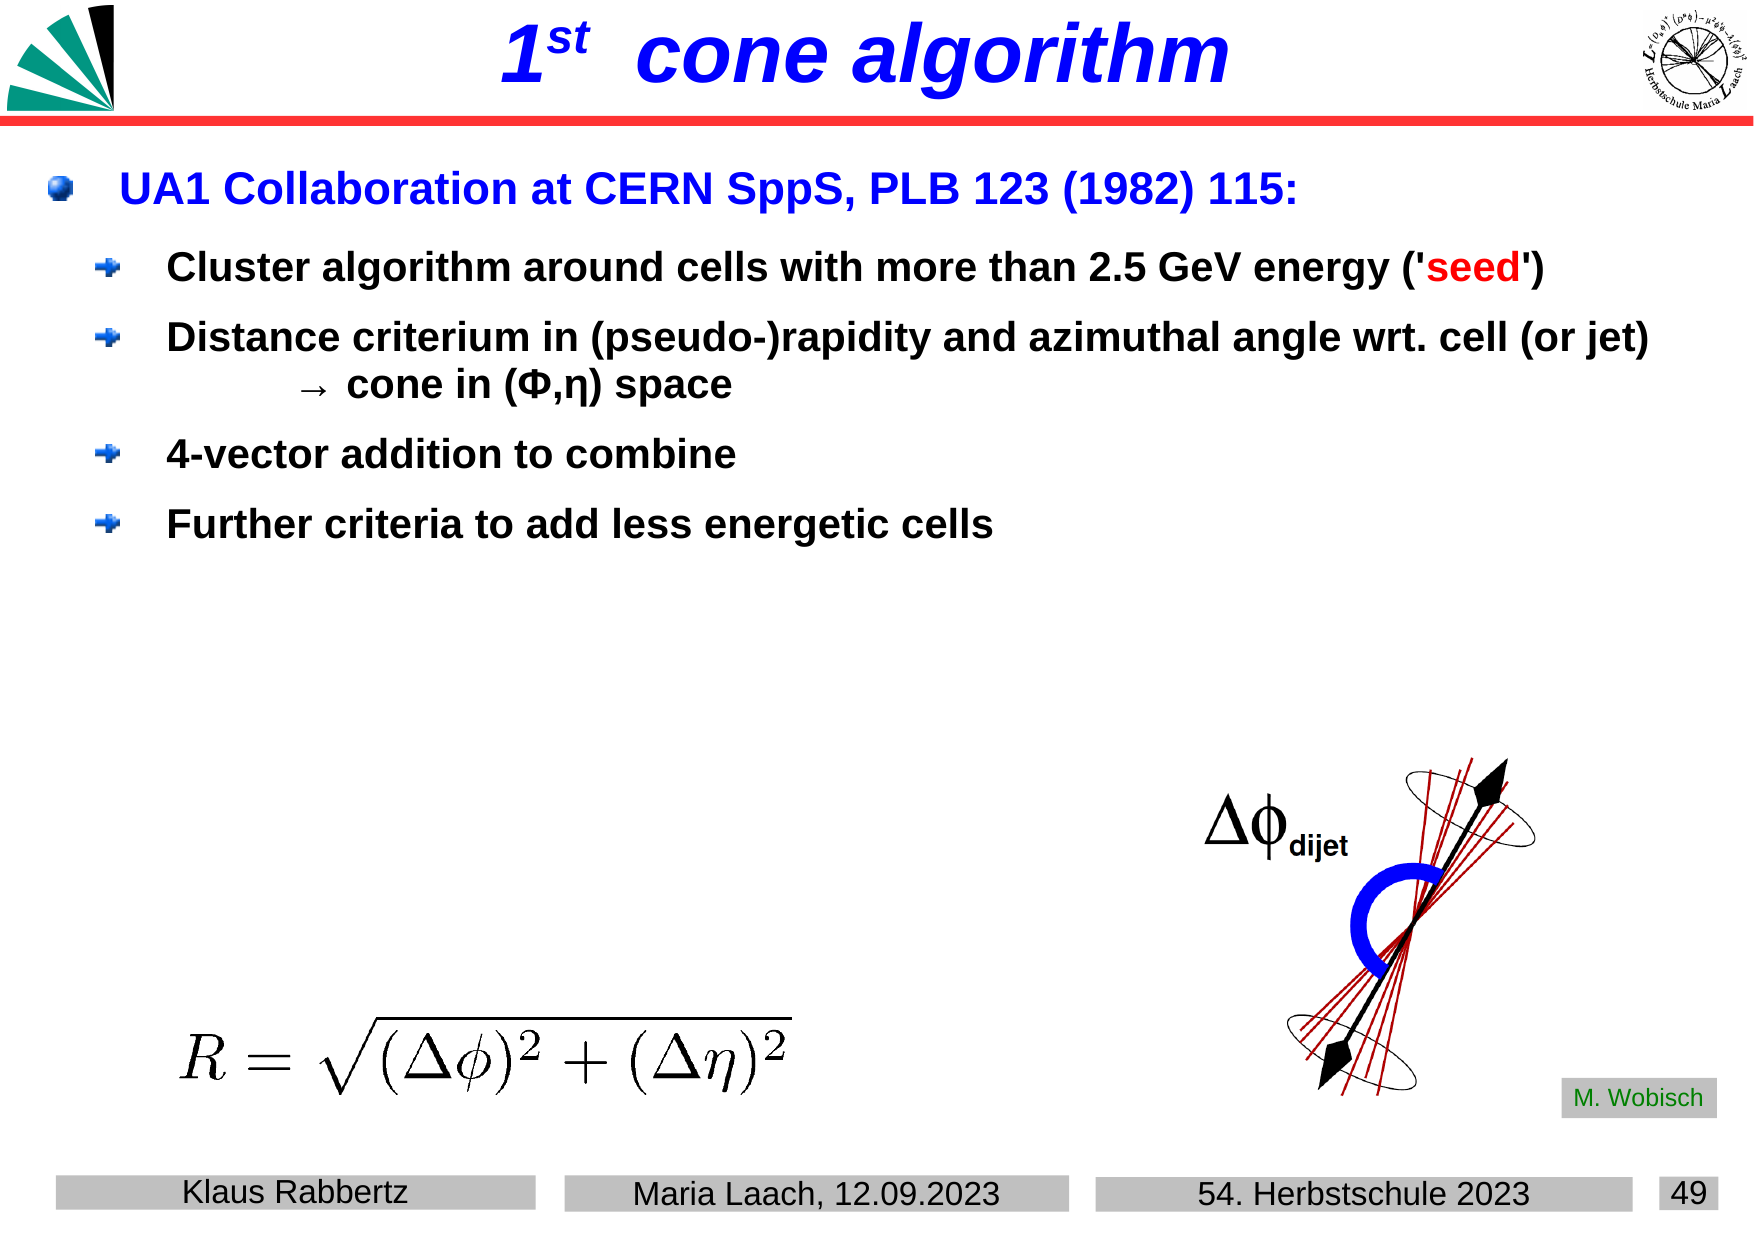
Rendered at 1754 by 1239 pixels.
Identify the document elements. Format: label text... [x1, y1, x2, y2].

picture [1200, 932, 1537, 1104]
picture [7, 5, 114, 112]
picture [172, 1009, 796, 1100]
list UA1 Collaboration at CERN SppS, PLB 123 (1982) 115: Cluster algorithm around cells with more than 2.5 GeV energy ('seed') Distance criterium in (pseudo-)rapidity and azimuthal angle wrt. cell (or jet) → cone in (Φ,η) space 4-vector addition to combine Further criteria to add less energetic cells [36, 163, 1713, 932]
picture [1643, 10, 1747, 110]
title 1st cone algorithm [120, 0, 1612, 107]
text_box M. Wobisch [1561, 1077, 1717, 1119]
